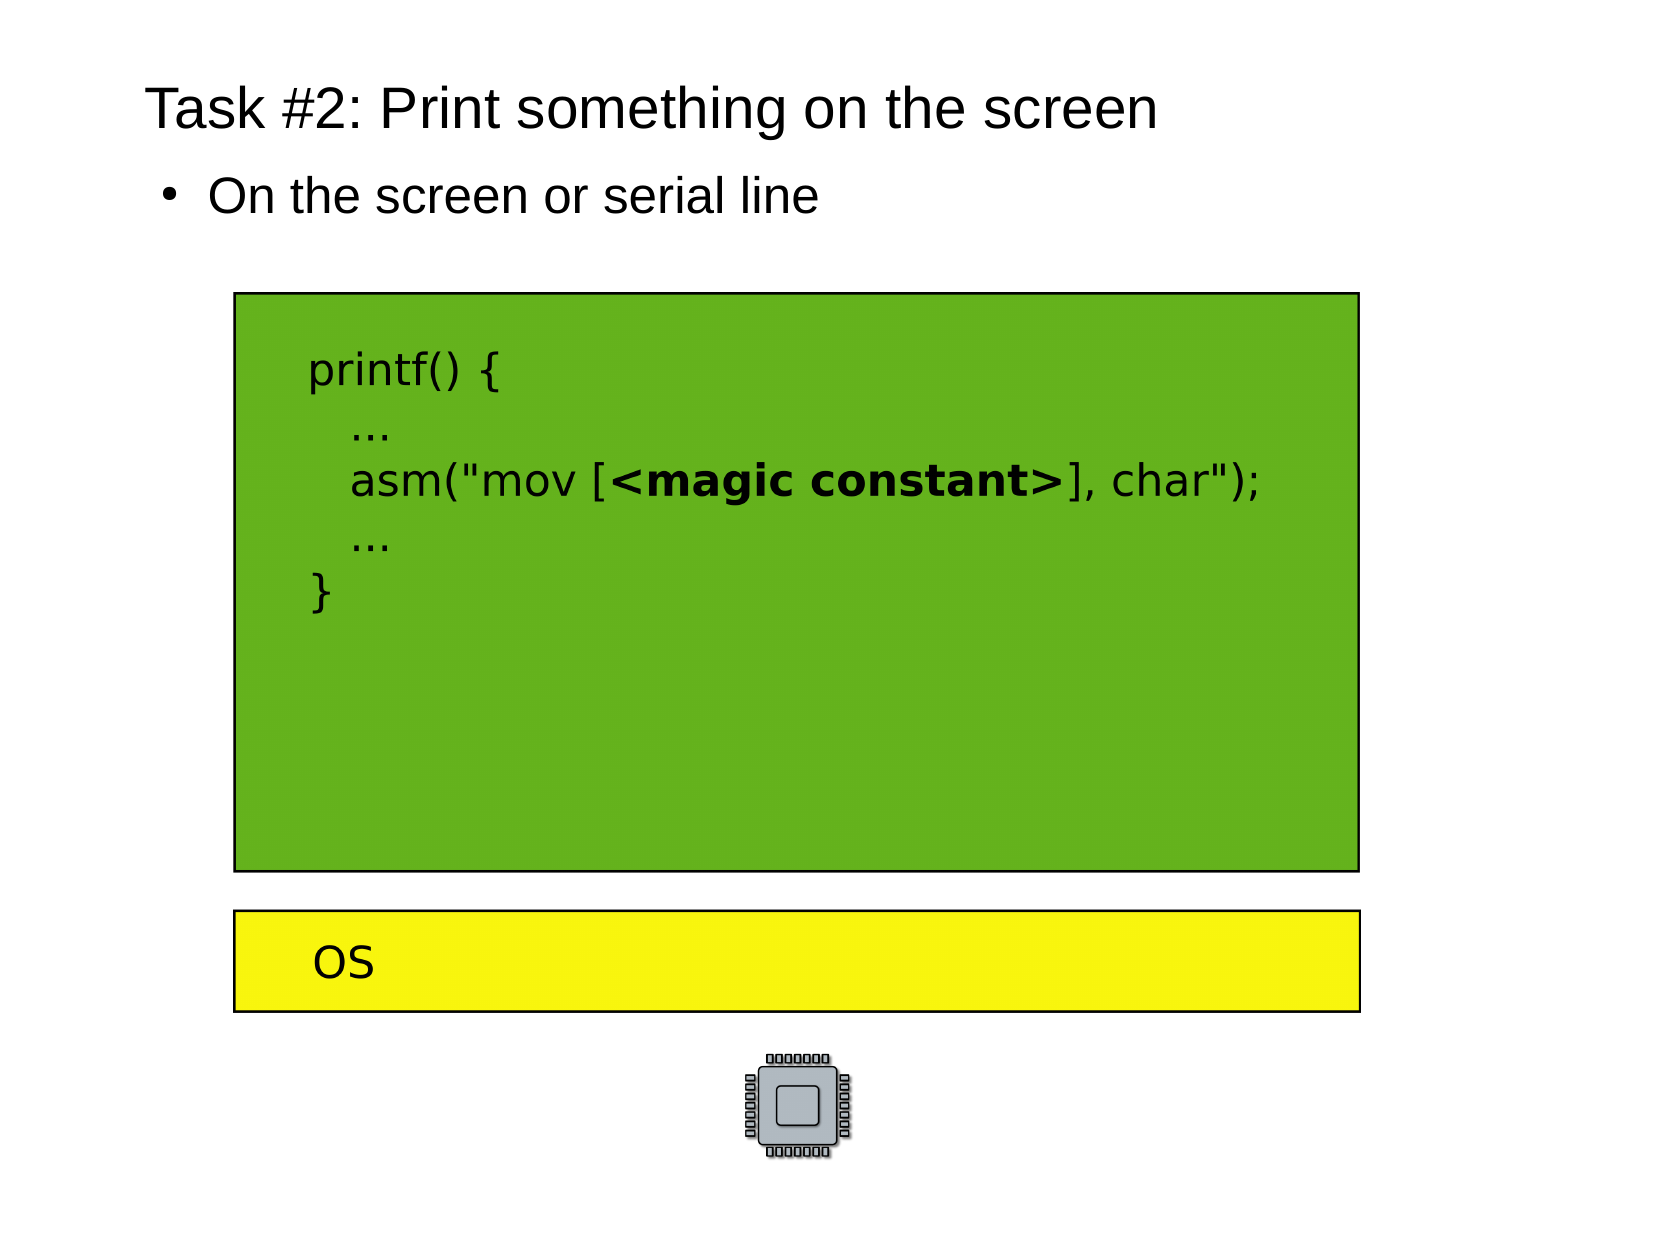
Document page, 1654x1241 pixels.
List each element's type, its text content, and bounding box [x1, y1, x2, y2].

list Task #2: Print something on the screen On the screen or serial line [82, 75, 1576, 226]
picture [233, 292, 1361, 1181]
